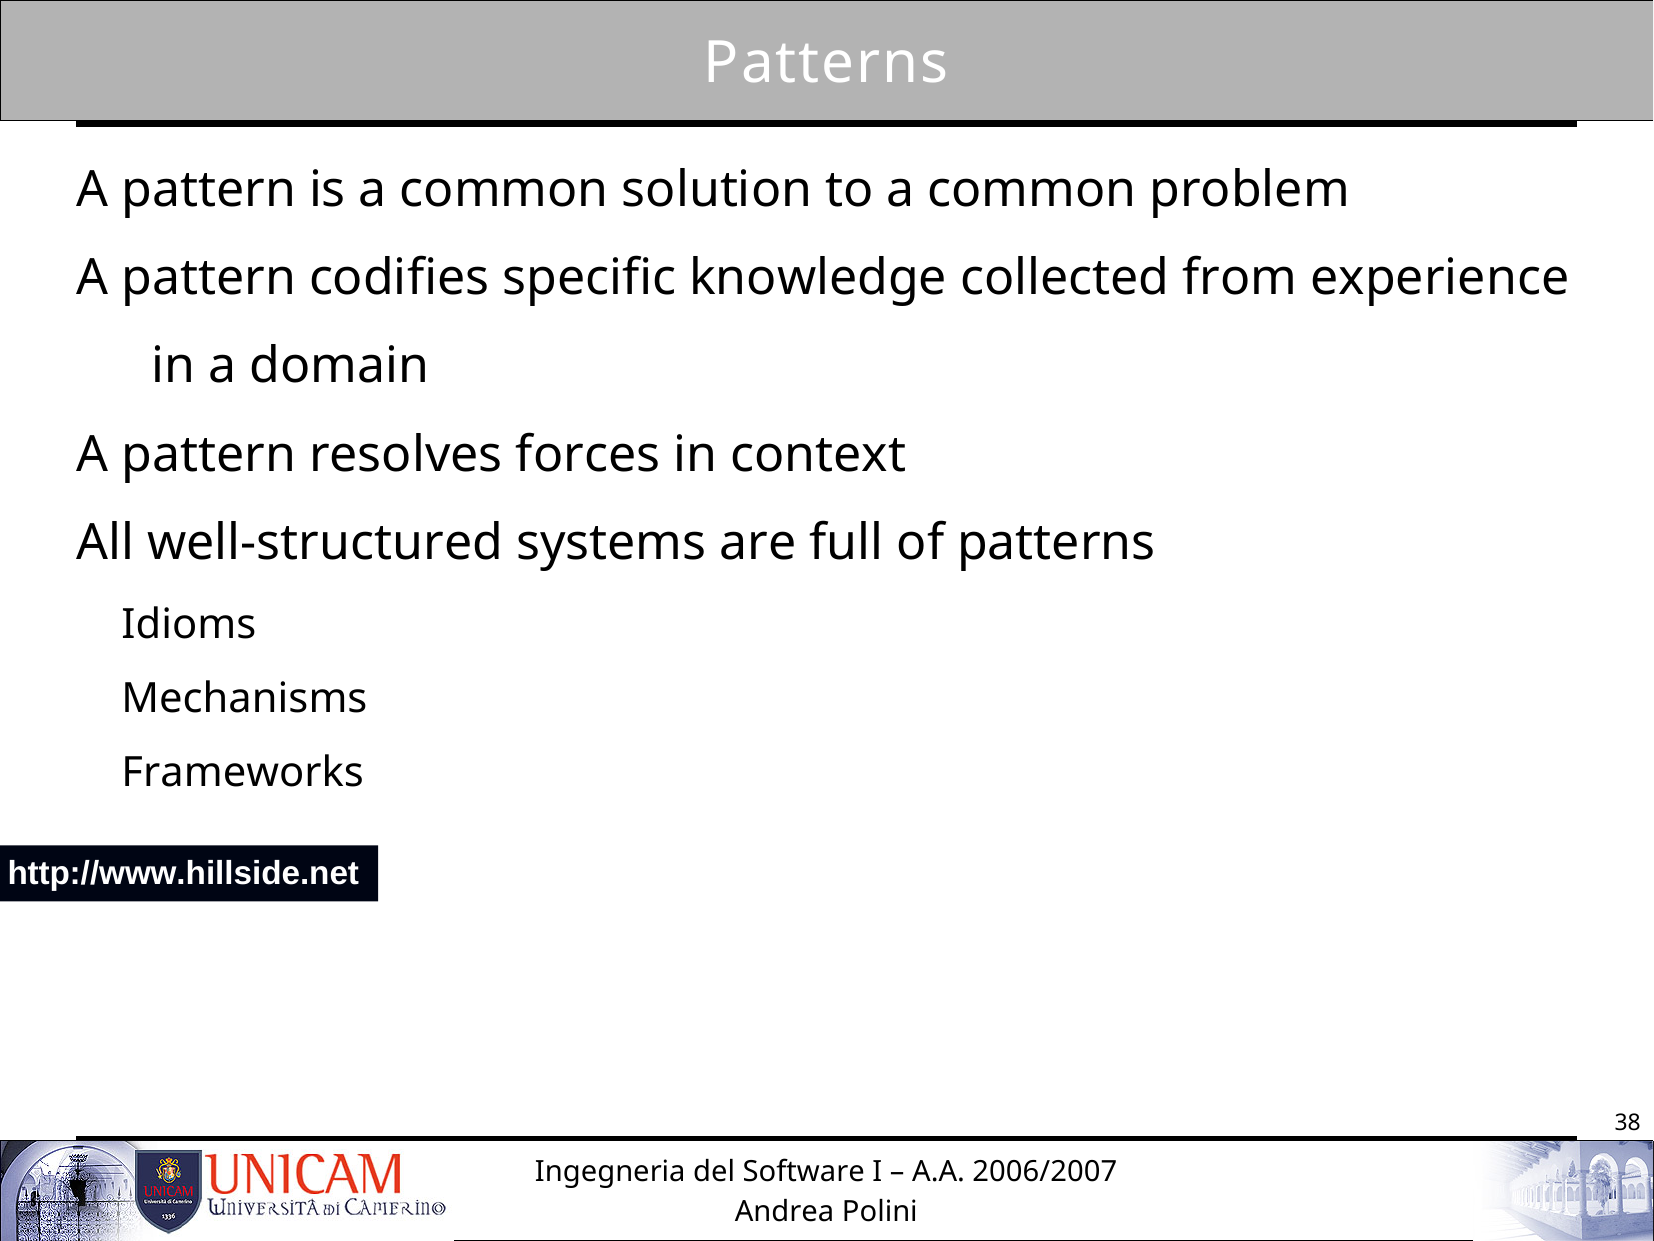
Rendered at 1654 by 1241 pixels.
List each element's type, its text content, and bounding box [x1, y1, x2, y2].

picture [1473, 1141, 1654, 1241]
text_box http://www.hillside.net [0, 845, 379, 902]
title Patterns [0, 0, 1653, 121]
list A pattern is a common solution to a common problem A pattern codifies specific knowledge collected from experience in a domain A pattern resolves forces in context All well-structured systems are full of patterns Idioms Mechanisms Frameworks [76, 152, 1577, 755]
picture [0, 1141, 454, 1241]
